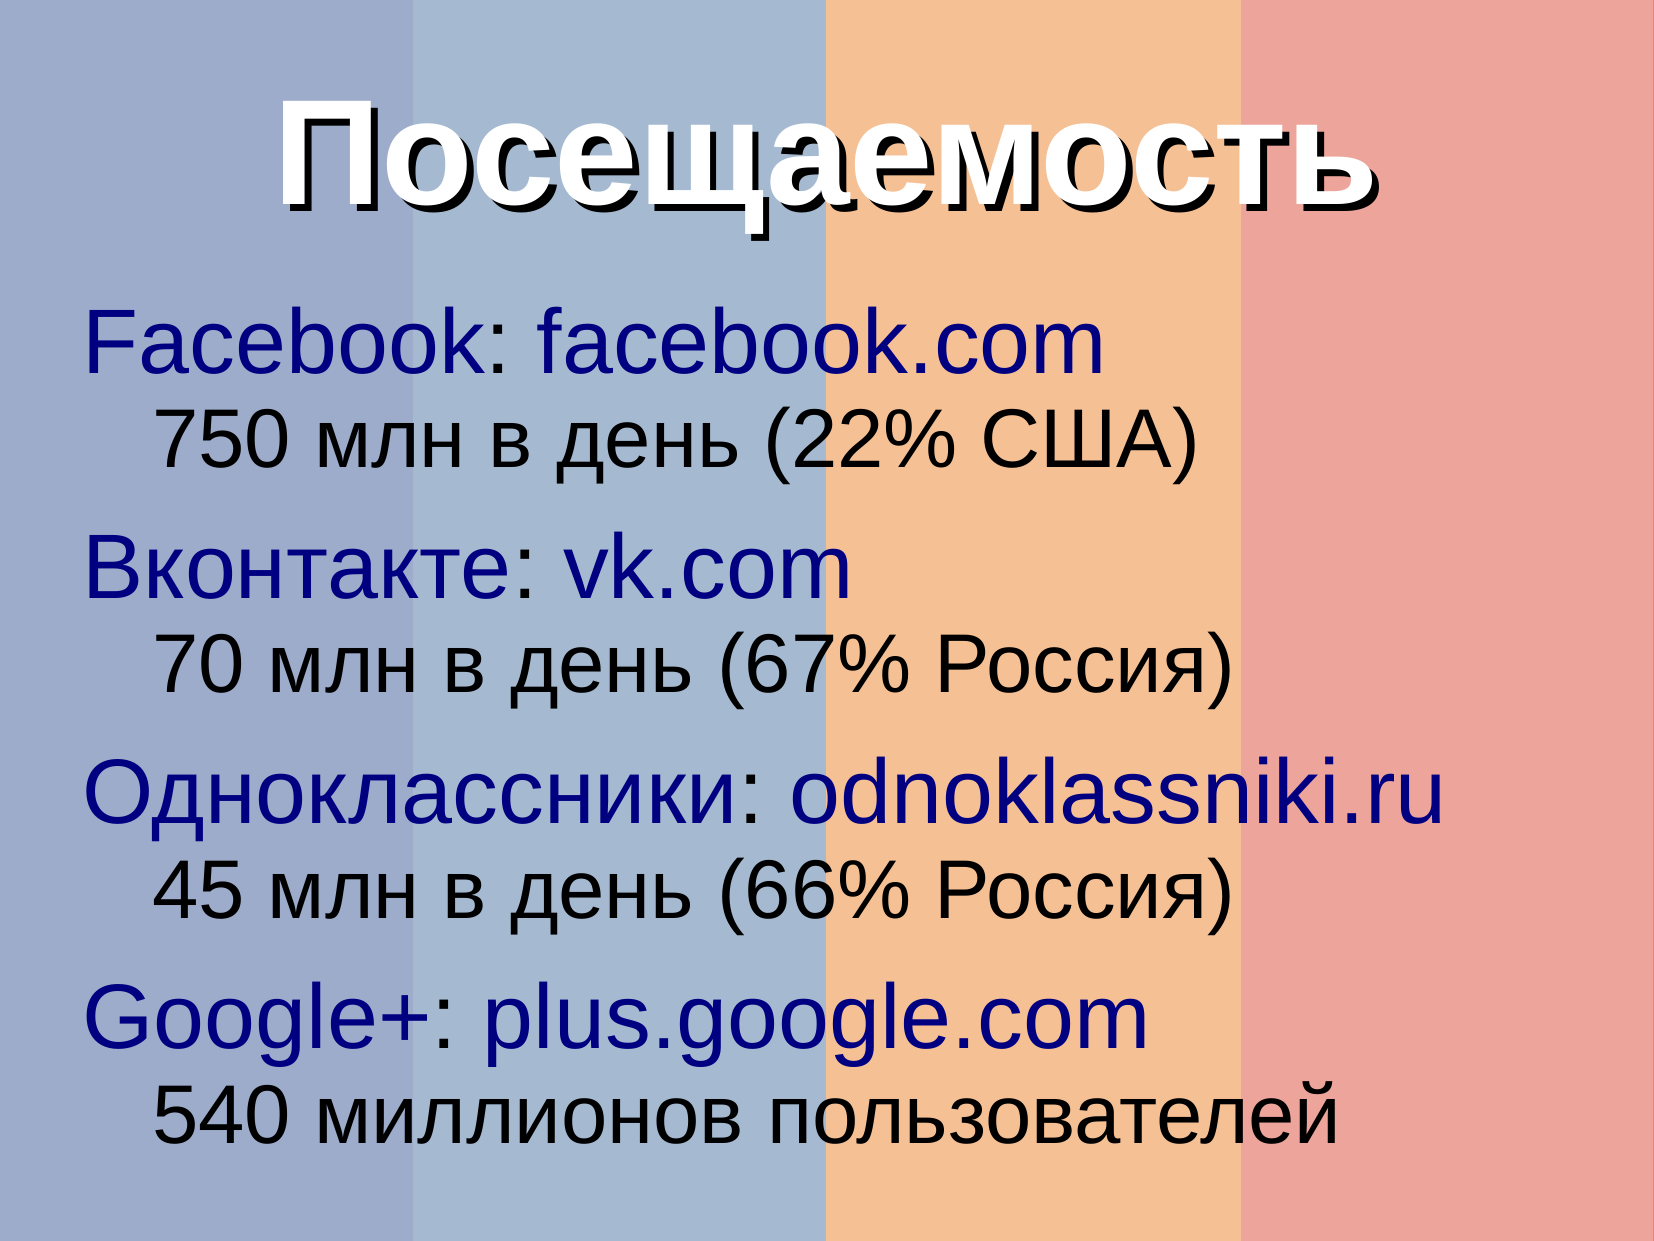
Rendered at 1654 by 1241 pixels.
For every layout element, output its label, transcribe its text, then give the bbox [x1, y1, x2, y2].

subtitle Facebook: facebook.com 750 млн в день (22% США) Вконтакте: vk.com 70 млн в день (67% Россия) Одноклассники: odnoklassniki.ru 45 млн в день (66% Россия) Google+: plus.google.com 540 миллионов пользователей [82, 290, 1571, 1161]
title Посещаемость [82, 49, 1571, 257]
